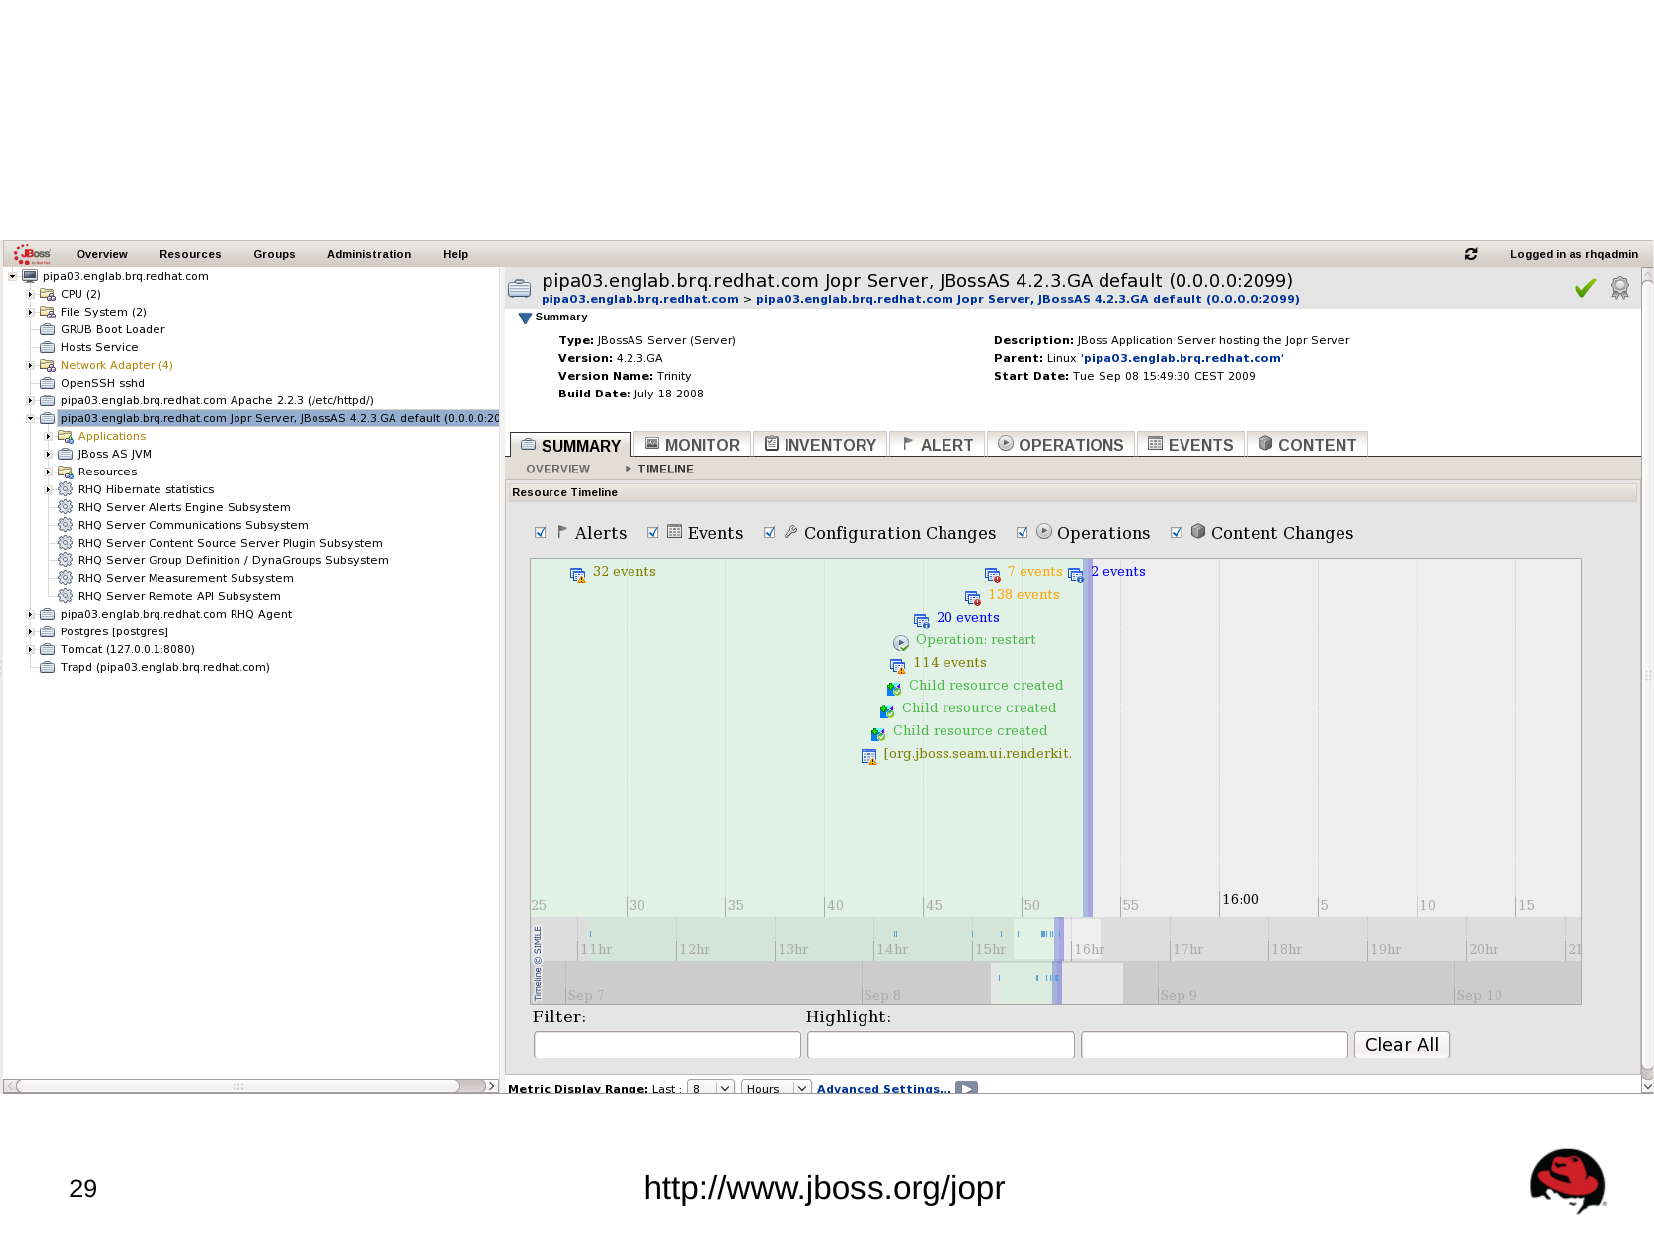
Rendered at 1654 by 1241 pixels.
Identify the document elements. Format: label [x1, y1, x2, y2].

picture [1529, 1146, 1613, 1224]
picture [0, 240, 1654, 1094]
